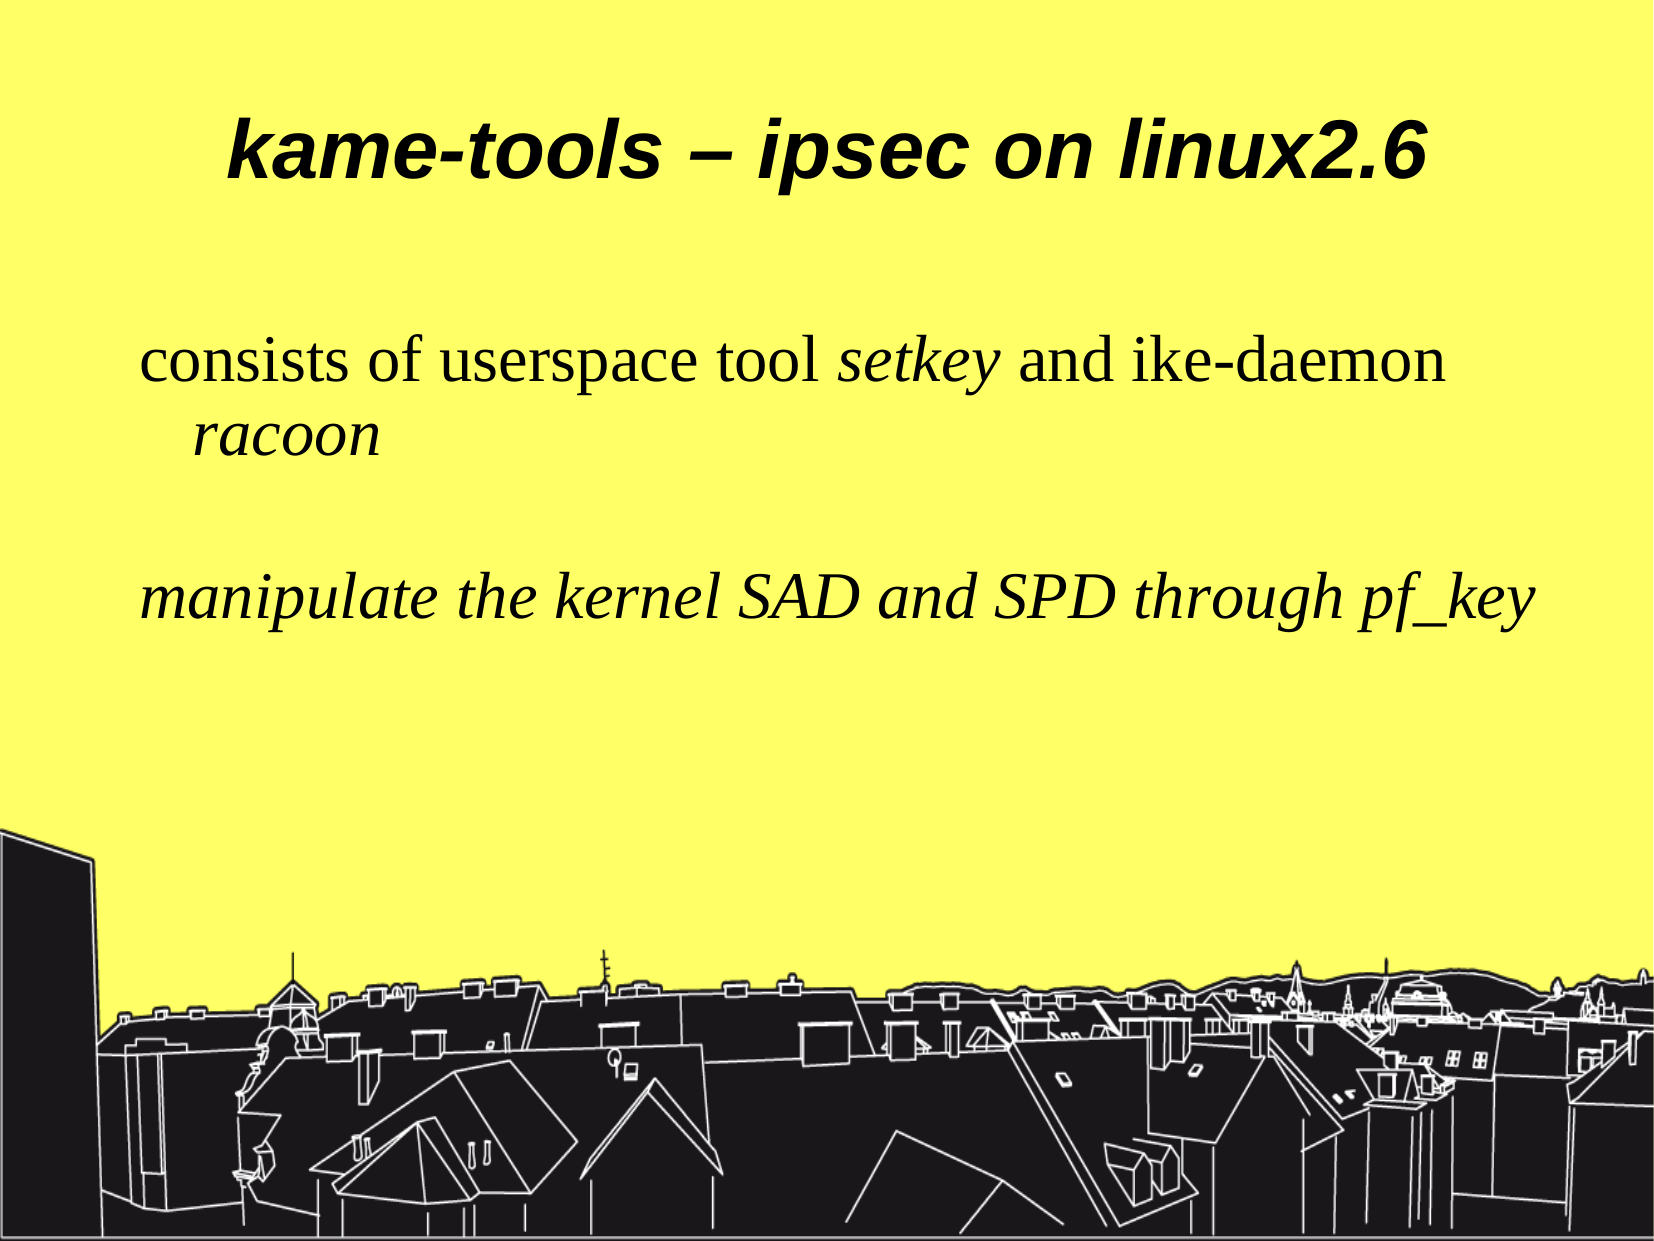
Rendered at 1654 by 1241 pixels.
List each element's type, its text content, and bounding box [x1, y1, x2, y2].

title kame-tools – ipsec on linux2.6 [121, 46, 1534, 254]
list consists of userspace tool setkey and ike-daemon racoon manipulate the kernel SAD and SPD through pf_key [121, 322, 1561, 1118]
picture [0, 827, 1654, 1241]
